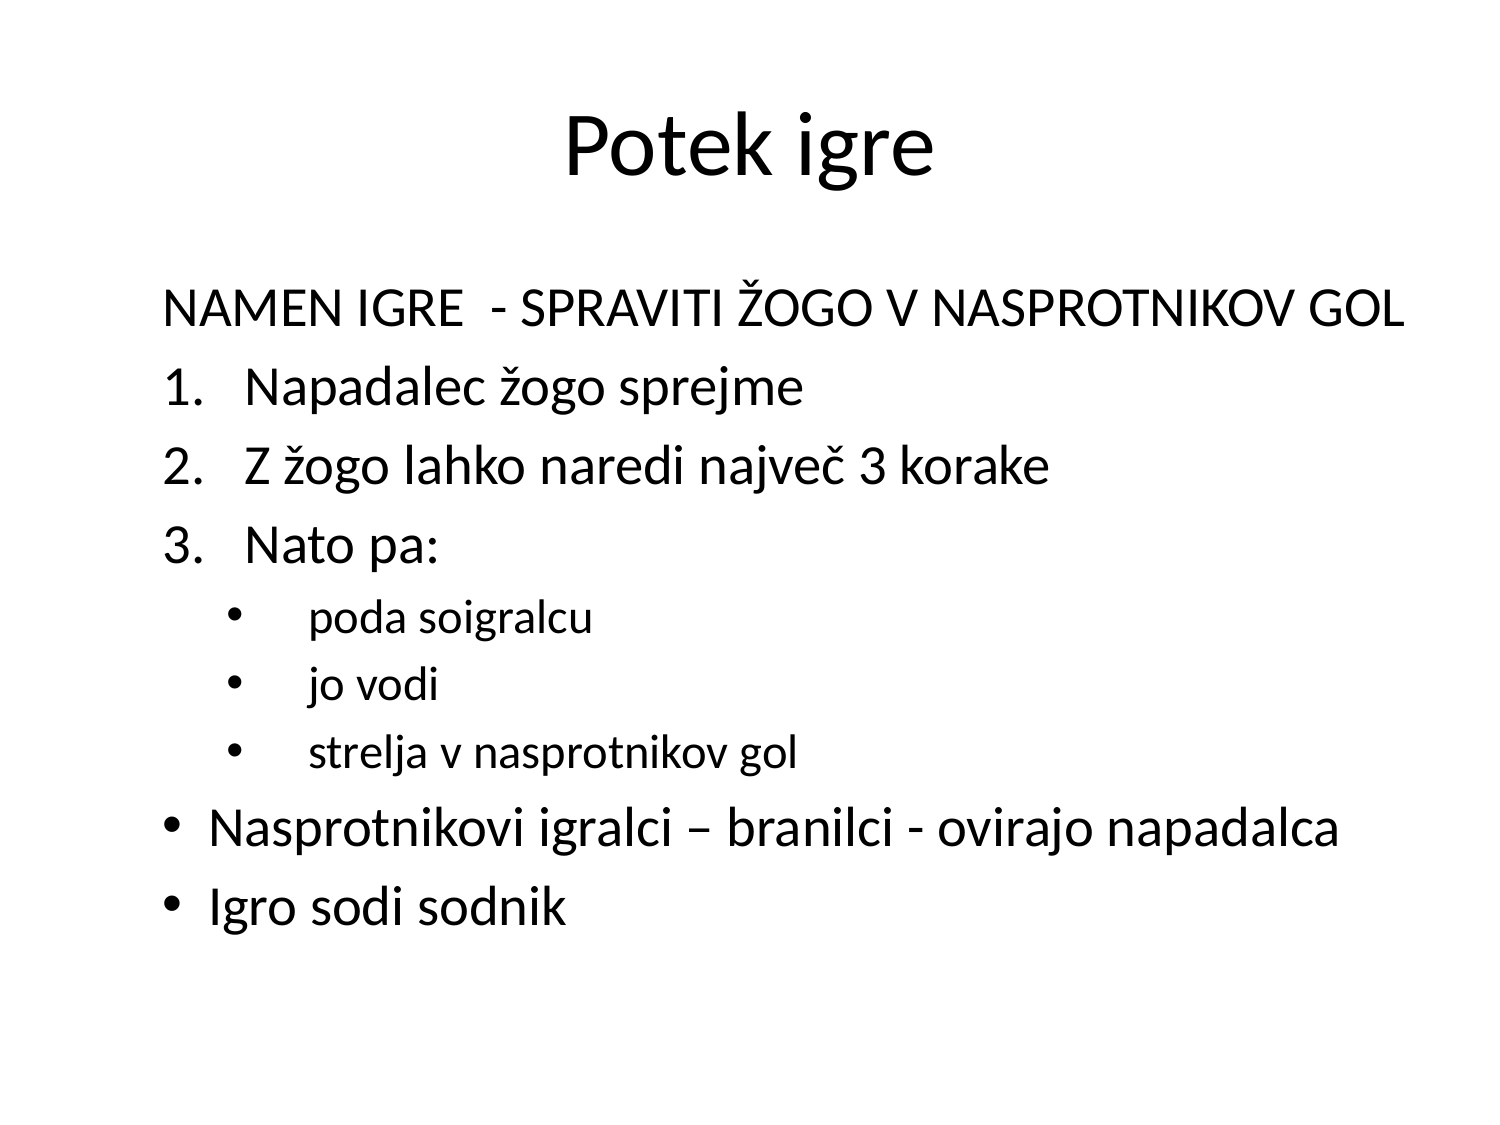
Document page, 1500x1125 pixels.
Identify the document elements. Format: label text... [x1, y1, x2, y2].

title Potek igre [75, 45, 1425, 233]
list NAMEN IGRE - SPRAVITI ŽOGO V NASPROTNIKOV GOL Napadalec žogo sprejme Z žogo lahko naredi največ 3 korake Nato pa: poda soigralcu jo vodi strelja v nasprotnikov gol Nasprotnikovi igralci – branilci - ovirajo napadalca Igro sodi sodnik [75, 262, 1425, 1005]
